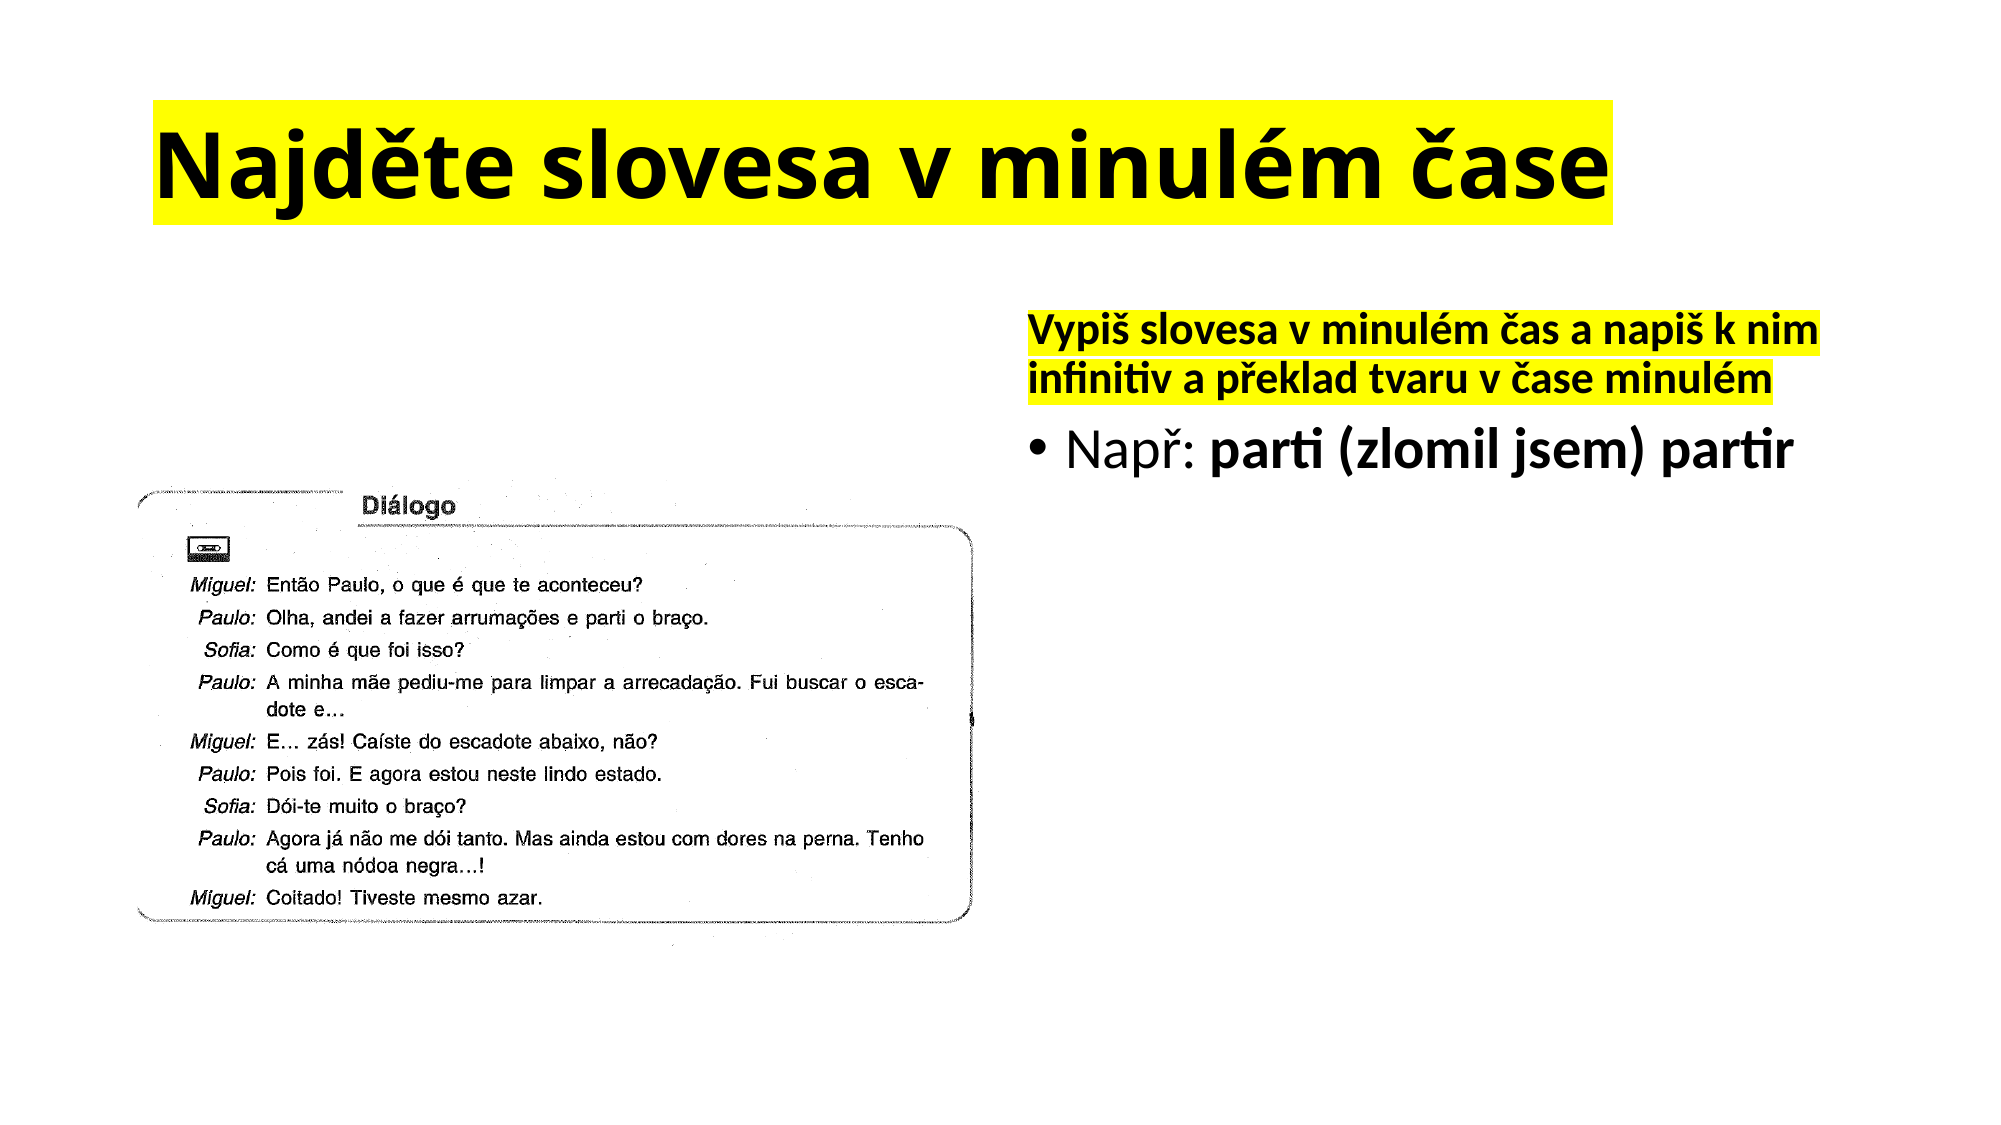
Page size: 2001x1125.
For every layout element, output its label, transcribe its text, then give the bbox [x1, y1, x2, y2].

title Najděte slovesa v minulém čase [137, 59, 1863, 278]
list Např: parti (zlomil jsem) partir [1012, 410, 1863, 1016]
list Vypiš slovesa v minulém čas a napiš k nim infinitiv a překlad tvaru v čase minulém [1012, 275, 1863, 410]
picture [137, 478, 984, 948]
